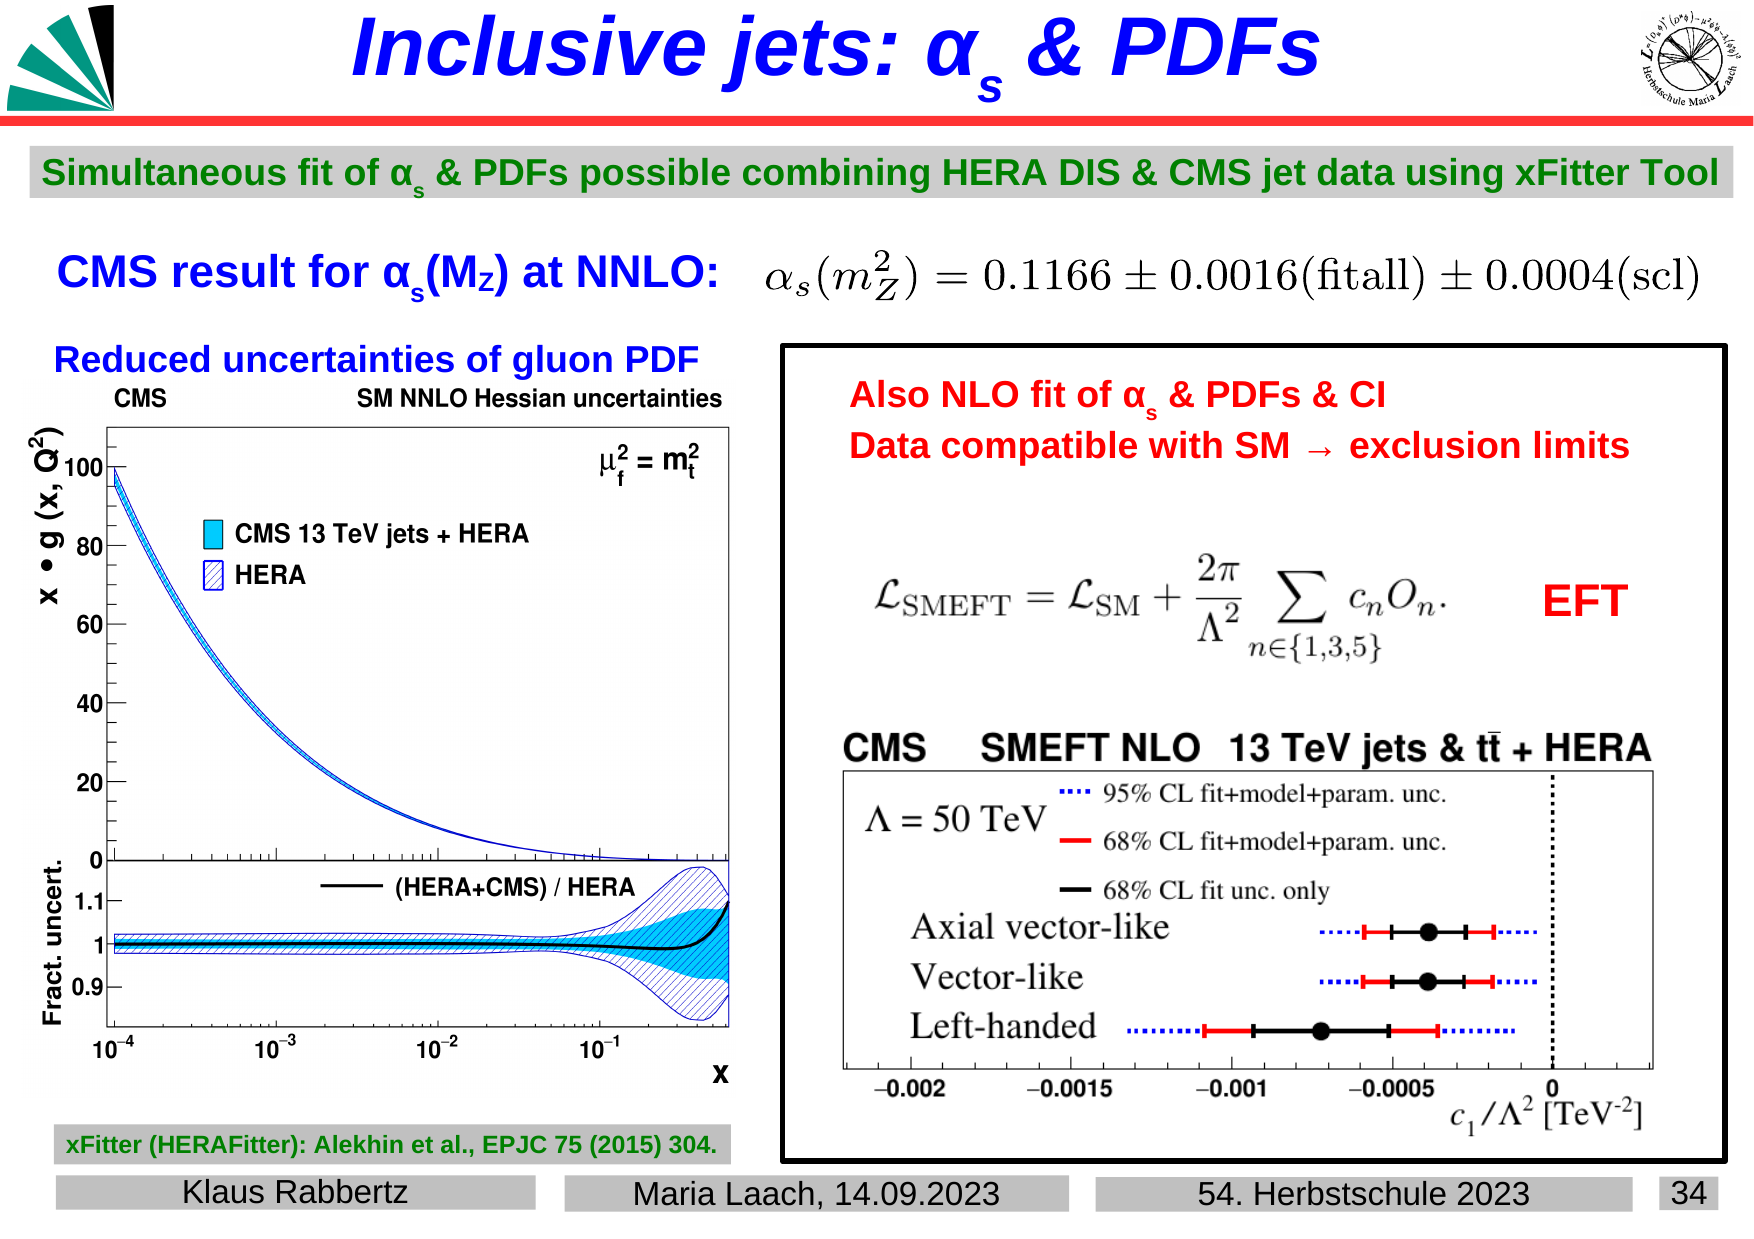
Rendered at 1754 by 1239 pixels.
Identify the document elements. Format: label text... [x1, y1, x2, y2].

picture [840, 524, 1473, 683]
picture [830, 719, 1663, 1148]
picture [764, 250, 1703, 301]
picture [7, 5, 114, 112]
text_box EFT [1530, 569, 1641, 633]
picture [1641, 11, 1741, 106]
text_box Also NLO fit of αs & PDFs & CI Data compatible with SM → exclusion limits [837, 367, 1659, 482]
text_box xFitter (HERAFitter): Alekhin et al., EPJC 75 (2015) 304. [53, 1124, 731, 1165]
text_box Reduced uncertainties of gluon PDF [41, 332, 727, 391]
text_box Simultaneous fit of αs & PDFs possible combining HERA DIS & CMS jet data using xFitter Tool [29, 145, 1734, 198]
picture [21, 379, 736, 1098]
title Inclusive jets: αs & PDFs [129, 0, 1545, 114]
text_box CMS result for αs(MZ) at NNLO: [44, 240, 755, 312]
